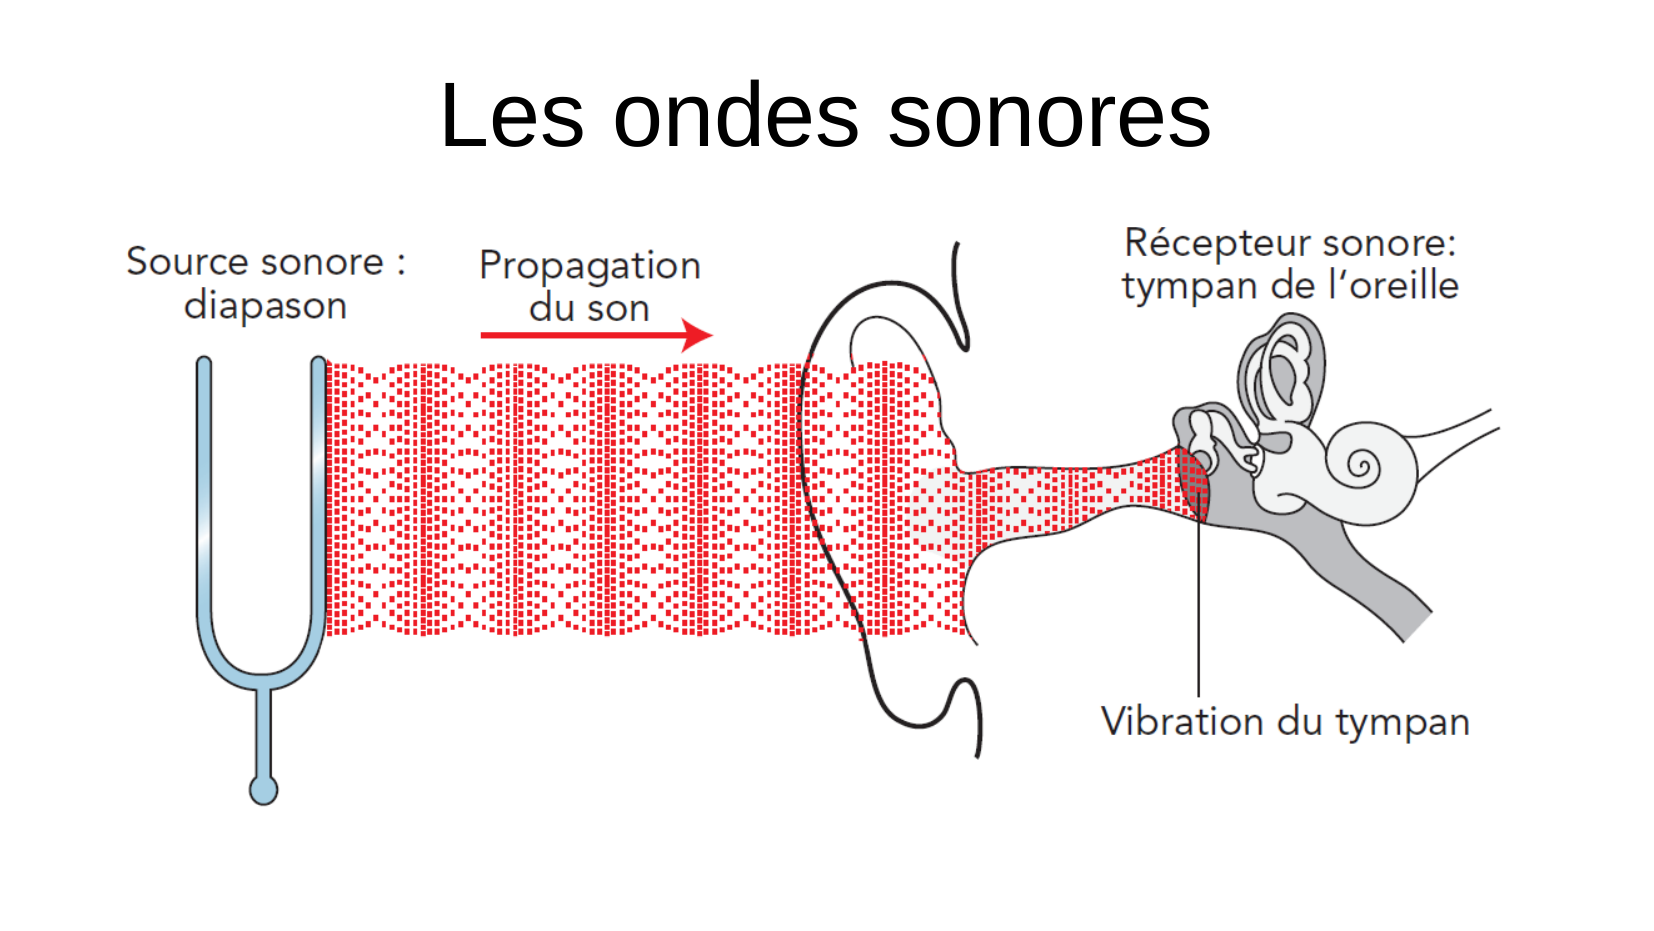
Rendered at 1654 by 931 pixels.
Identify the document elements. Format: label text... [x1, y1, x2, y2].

picture [47, 211, 1569, 815]
title Les ondes sonores [82, 37, 1571, 193]
